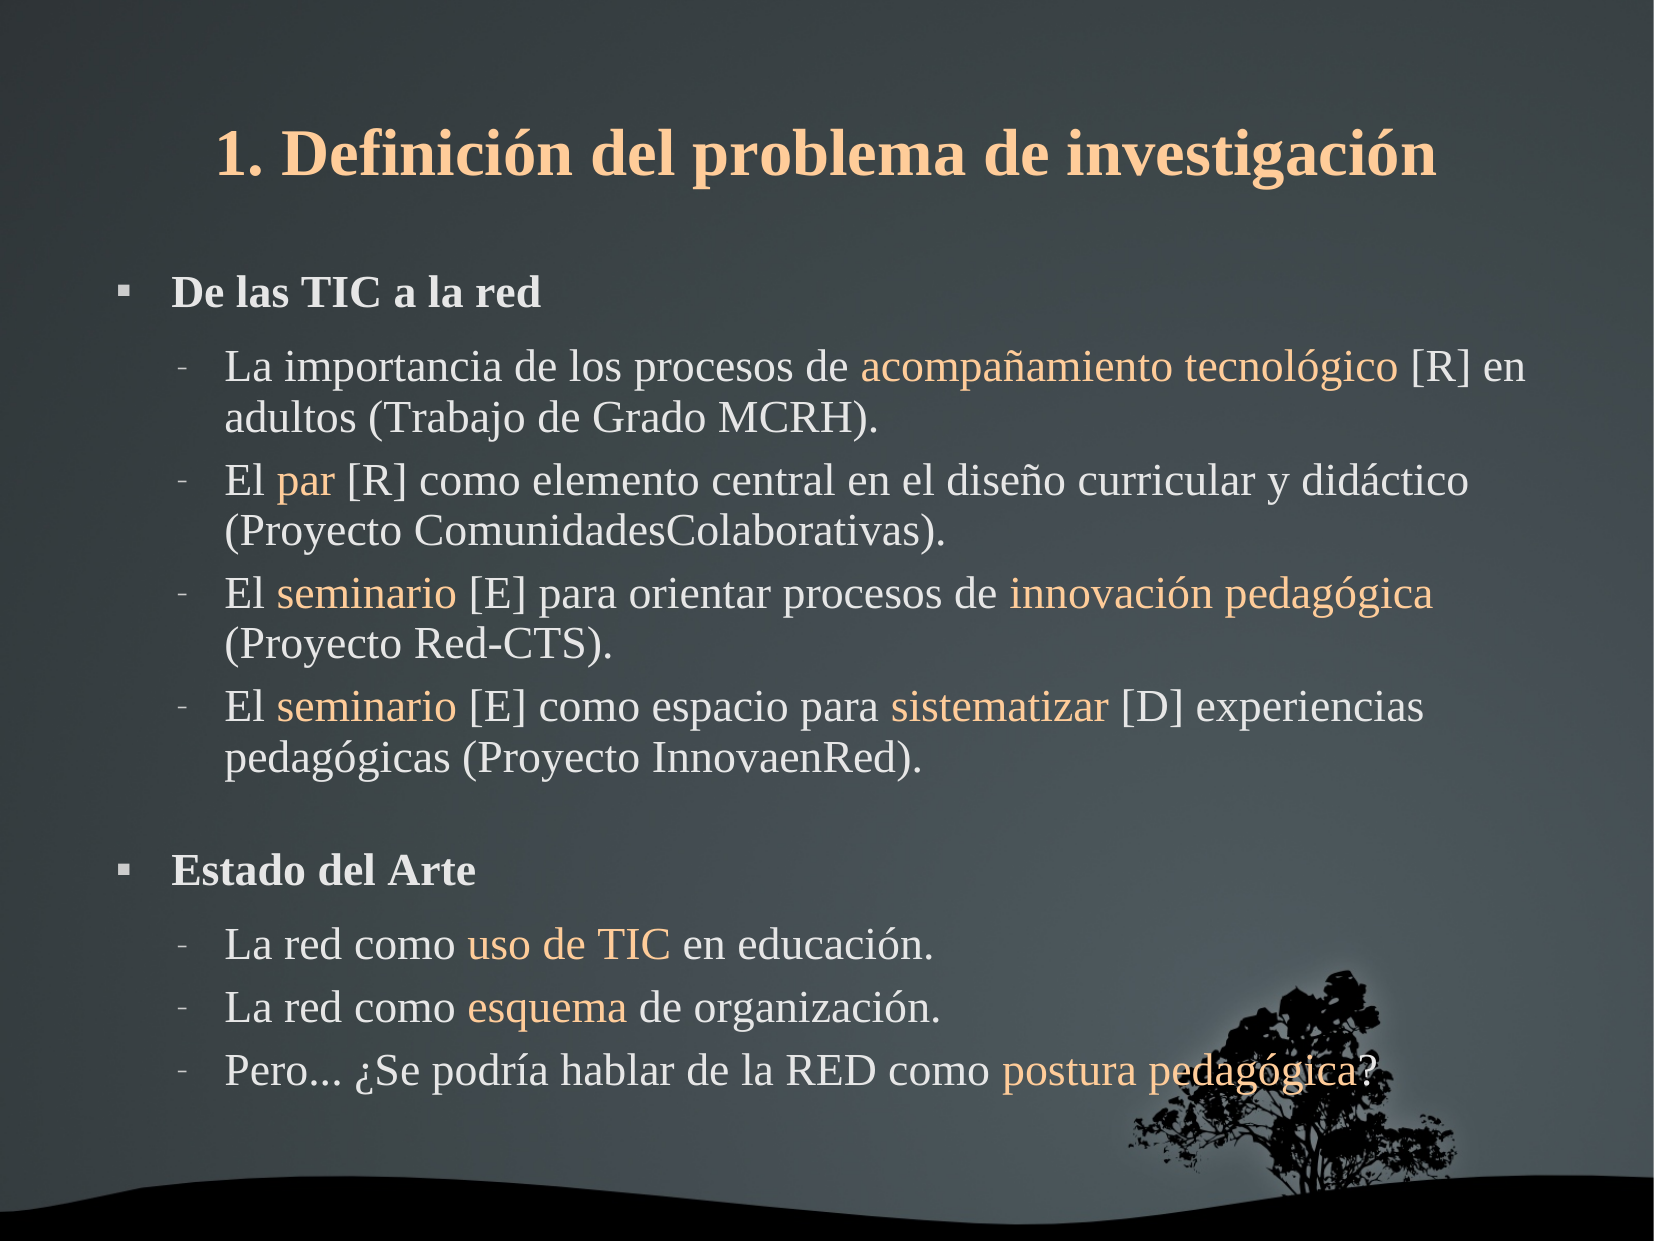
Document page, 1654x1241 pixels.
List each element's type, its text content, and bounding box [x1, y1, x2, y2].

picture [0, 0, 1654, 1241]
title 1. Definición del problema de investigación [82, 49, 1571, 257]
list De las TIC a la red La importancia de los procesos de acompañamiento tecnológico [R] en adultos (Trabajo de Grado MCRH). El par [R] como elemento central en el diseño curricular y didáctico (Proyecto ComunidadesColaborativas). El seminario [E] para orientar procesos de innovación pedagógica (Proyecto Red-CTS). El seminario [E] como espacio para sistematizar [D] experiencias pedagógicas (Proyecto InnovaenRed). Estado del Arte La red como uso de TIC en educación. La red como esquema de organización. Pero... ¿Se podría hablar de la RED como postura pedagógica? [82, 266, 1571, 1209]
